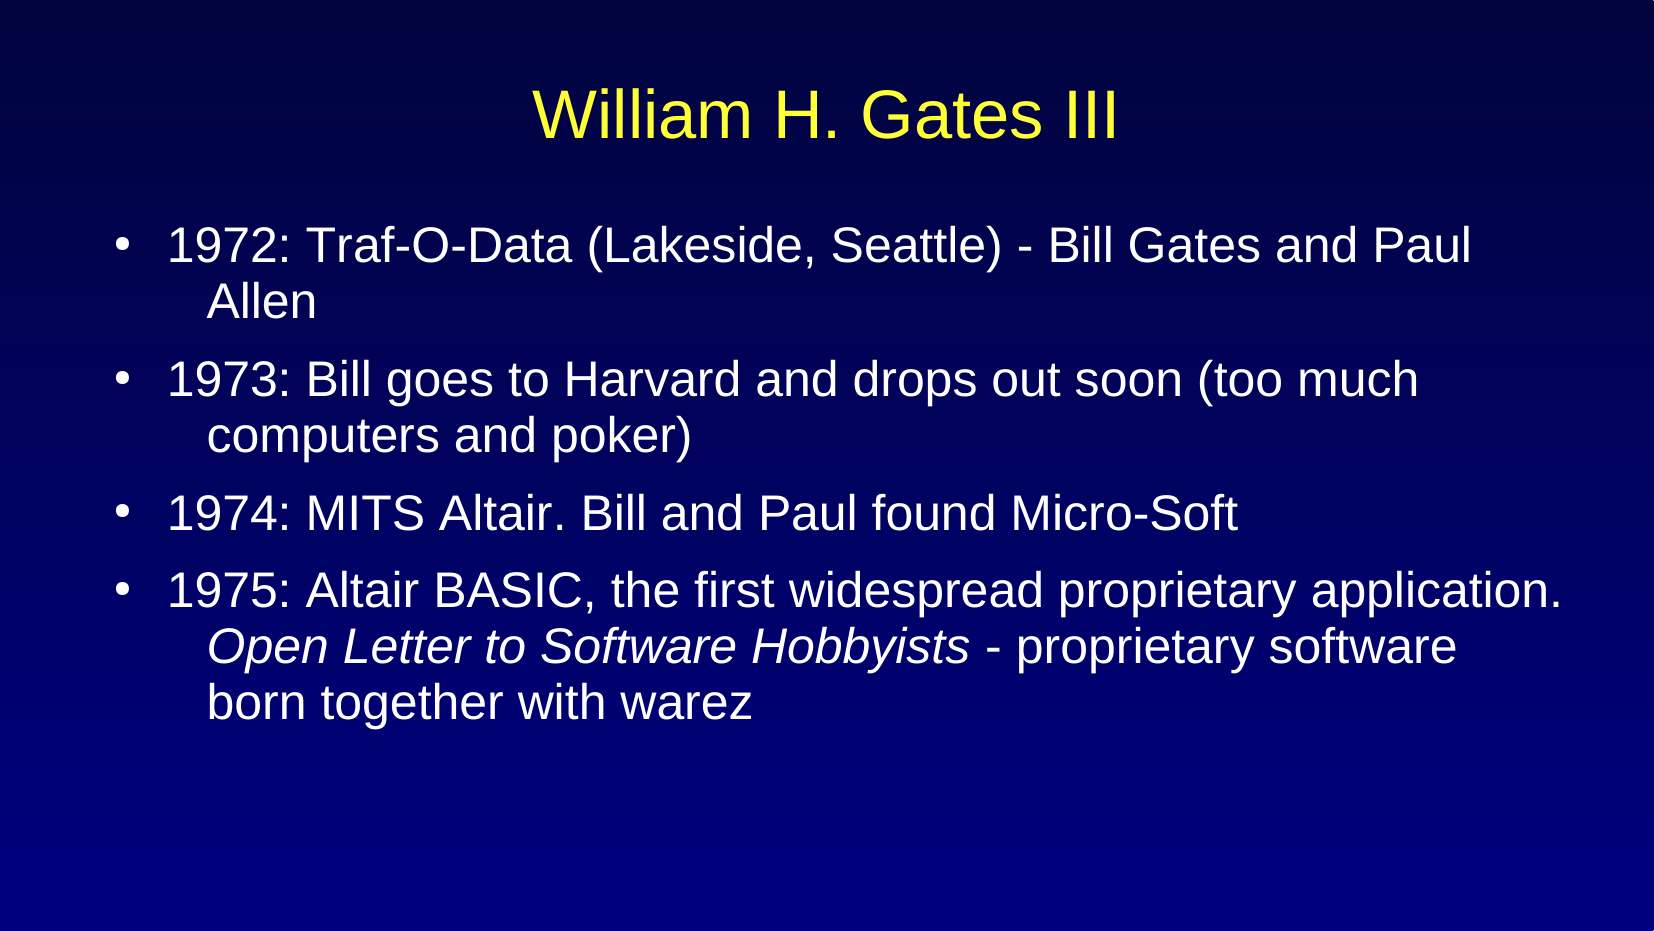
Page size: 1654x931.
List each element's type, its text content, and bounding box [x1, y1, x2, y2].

title William H. Gates III [82, 37, 1571, 193]
list 1972: Traf-O-Data (Lakeside, Seattle) - Bill Gates and Paul Allen 1973: Bill goes to Harvard and drops out soon (too much computers and poker) 1974: MITS Altair. Bill and Paul found Micro-Soft 1975: Altair BASIC, the first widespread proprietary application. Open Letter to Software Hobbyists - proprietary software born together with warez [82, 217, 1571, 758]
